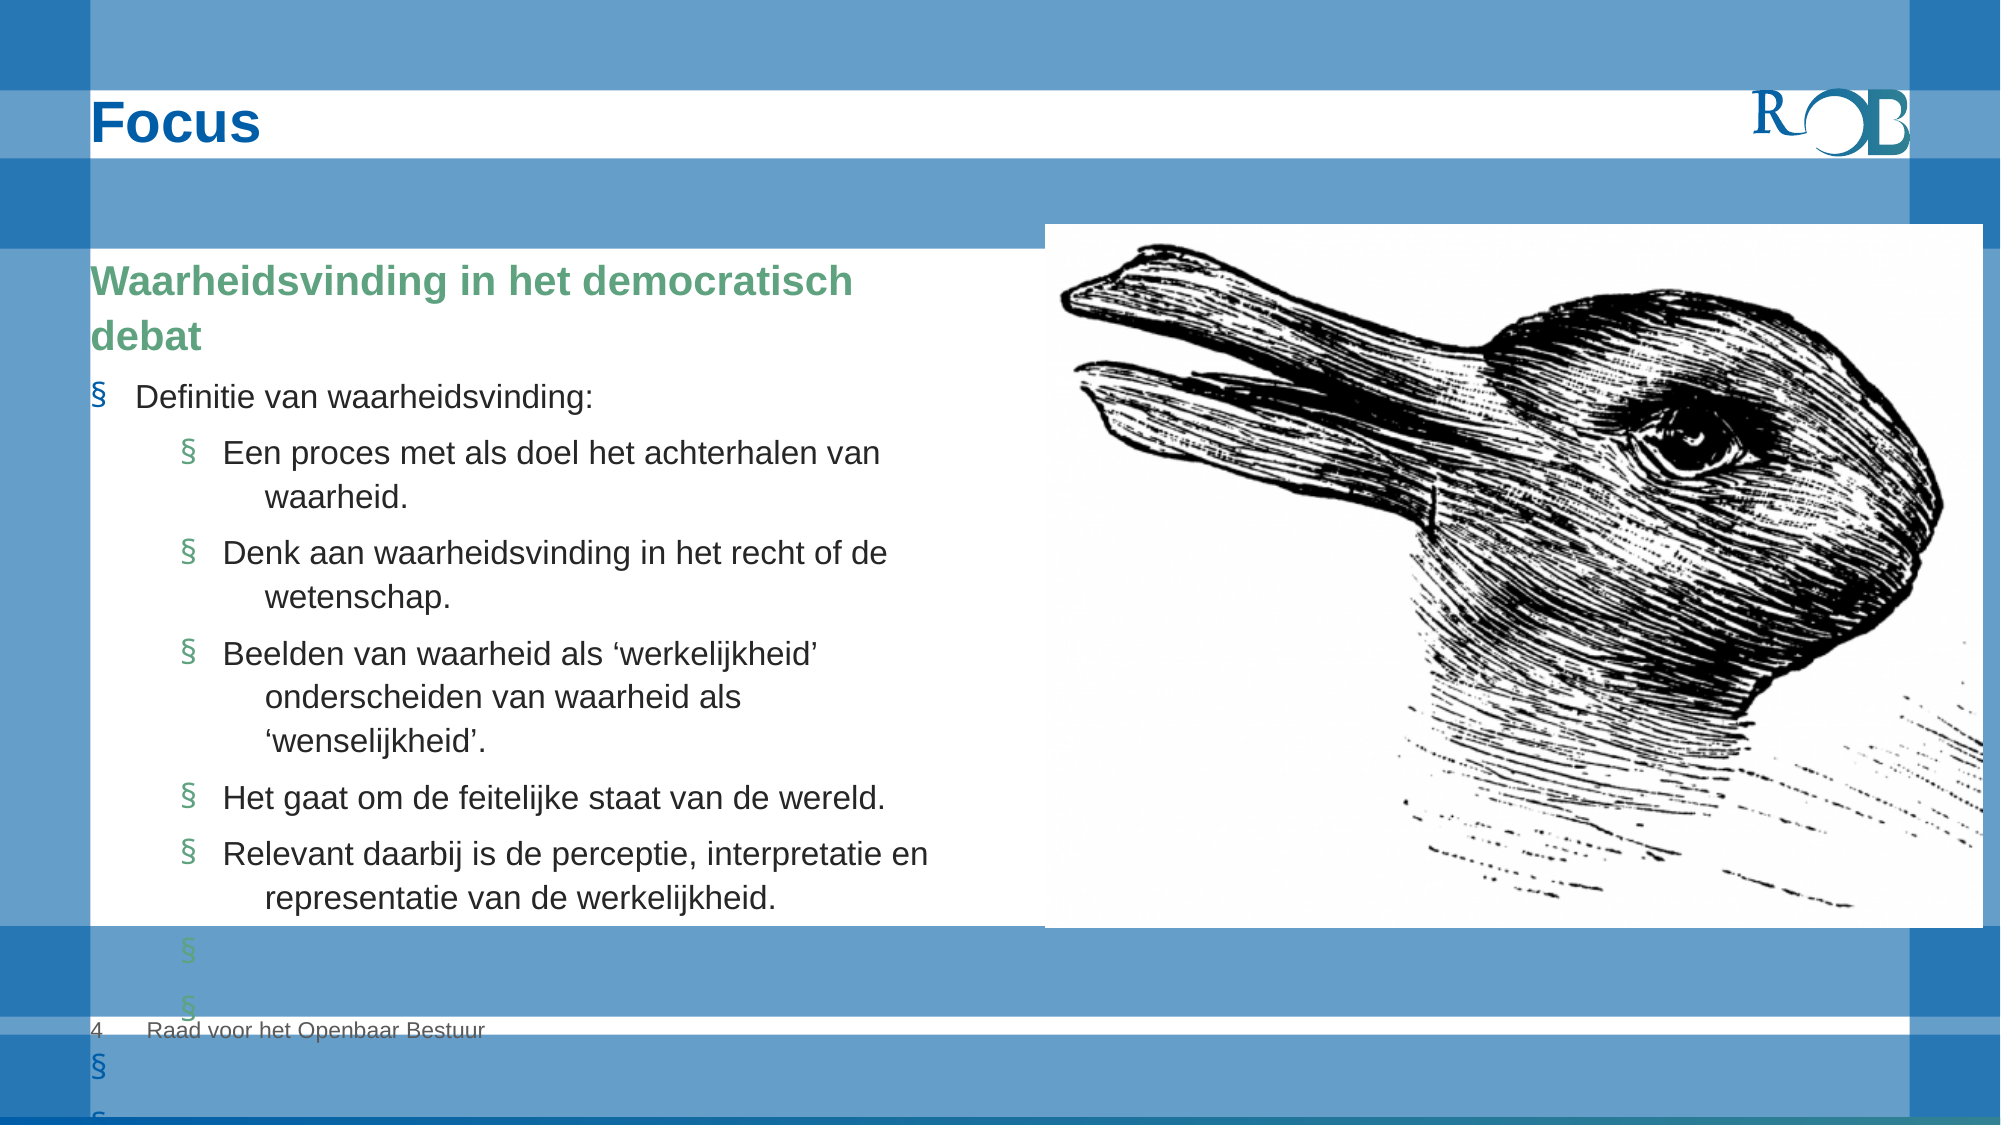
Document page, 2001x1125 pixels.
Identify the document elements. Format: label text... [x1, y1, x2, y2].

text_box Raad voor het Openbaar Bestuur [146, 1015, 570, 1037]
picture [1045, 224, 1983, 928]
text_box 4 [90, 1015, 143, 1037]
list Waarheidsvinding in het democratisch debat Definitie van waarheidsvinding: Een proces met als doel het achterhalen van waarheid. Denk aan waarheidsvinding in het recht of de wetenschap. Beelden van waarheid als ‘werkelijkheid’ onderscheiden van waarheid als ‘wenselijkheid’. Het gaat om de feitelijke staat van de wereld. Relevant daarbij is de perceptie, interpretatie en representatie van de werkelijkheid. [90, 248, 955, 928]
title Focus [90, 91, 955, 160]
